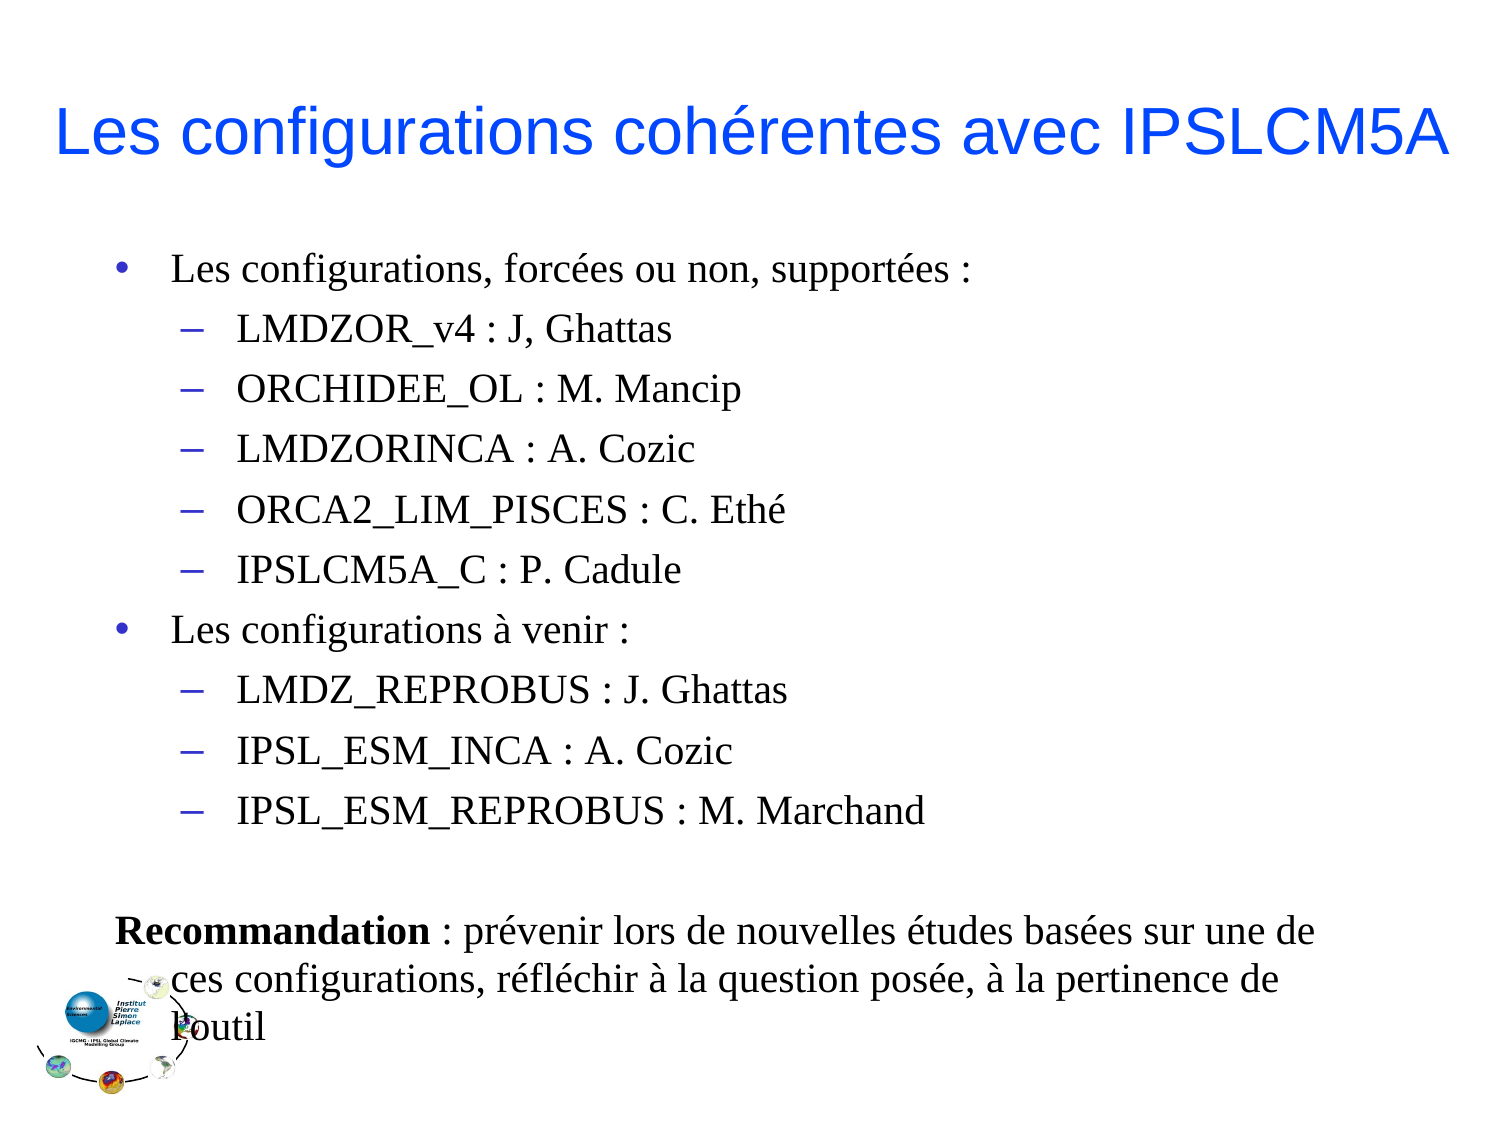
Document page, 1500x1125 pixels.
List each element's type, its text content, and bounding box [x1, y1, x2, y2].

picture [65, 1014, 100, 1048]
picture [44, 1054, 72, 1079]
text_box Les configurations, forcées ou non, supportées : LMDZOR_v4 : J, Ghattas ORCHIDEE_OL : M. Mancip LMDZORINCA : A. Cozic ORCA2_LIM_PISCES : C. Ethé IPSLCM5A_C : P. Cadule Les configurations à venir : LMDZ_REPROBUS : J. Ghattas IPSL_ESM_INCA : A. Cozic IPSL_ESM_REPROBUS : M. Marchand Recommandation : prévenir lors de nouvelles études basées sur une de ces configurations, réfléchir à la question posée, à la pertinence de l'outil [100, 236, 1376, 1104]
text_box Les configurations cohérentes avec IPSLCM5A [29, 0, 1477, 233]
picture [65, 990, 100, 1017]
